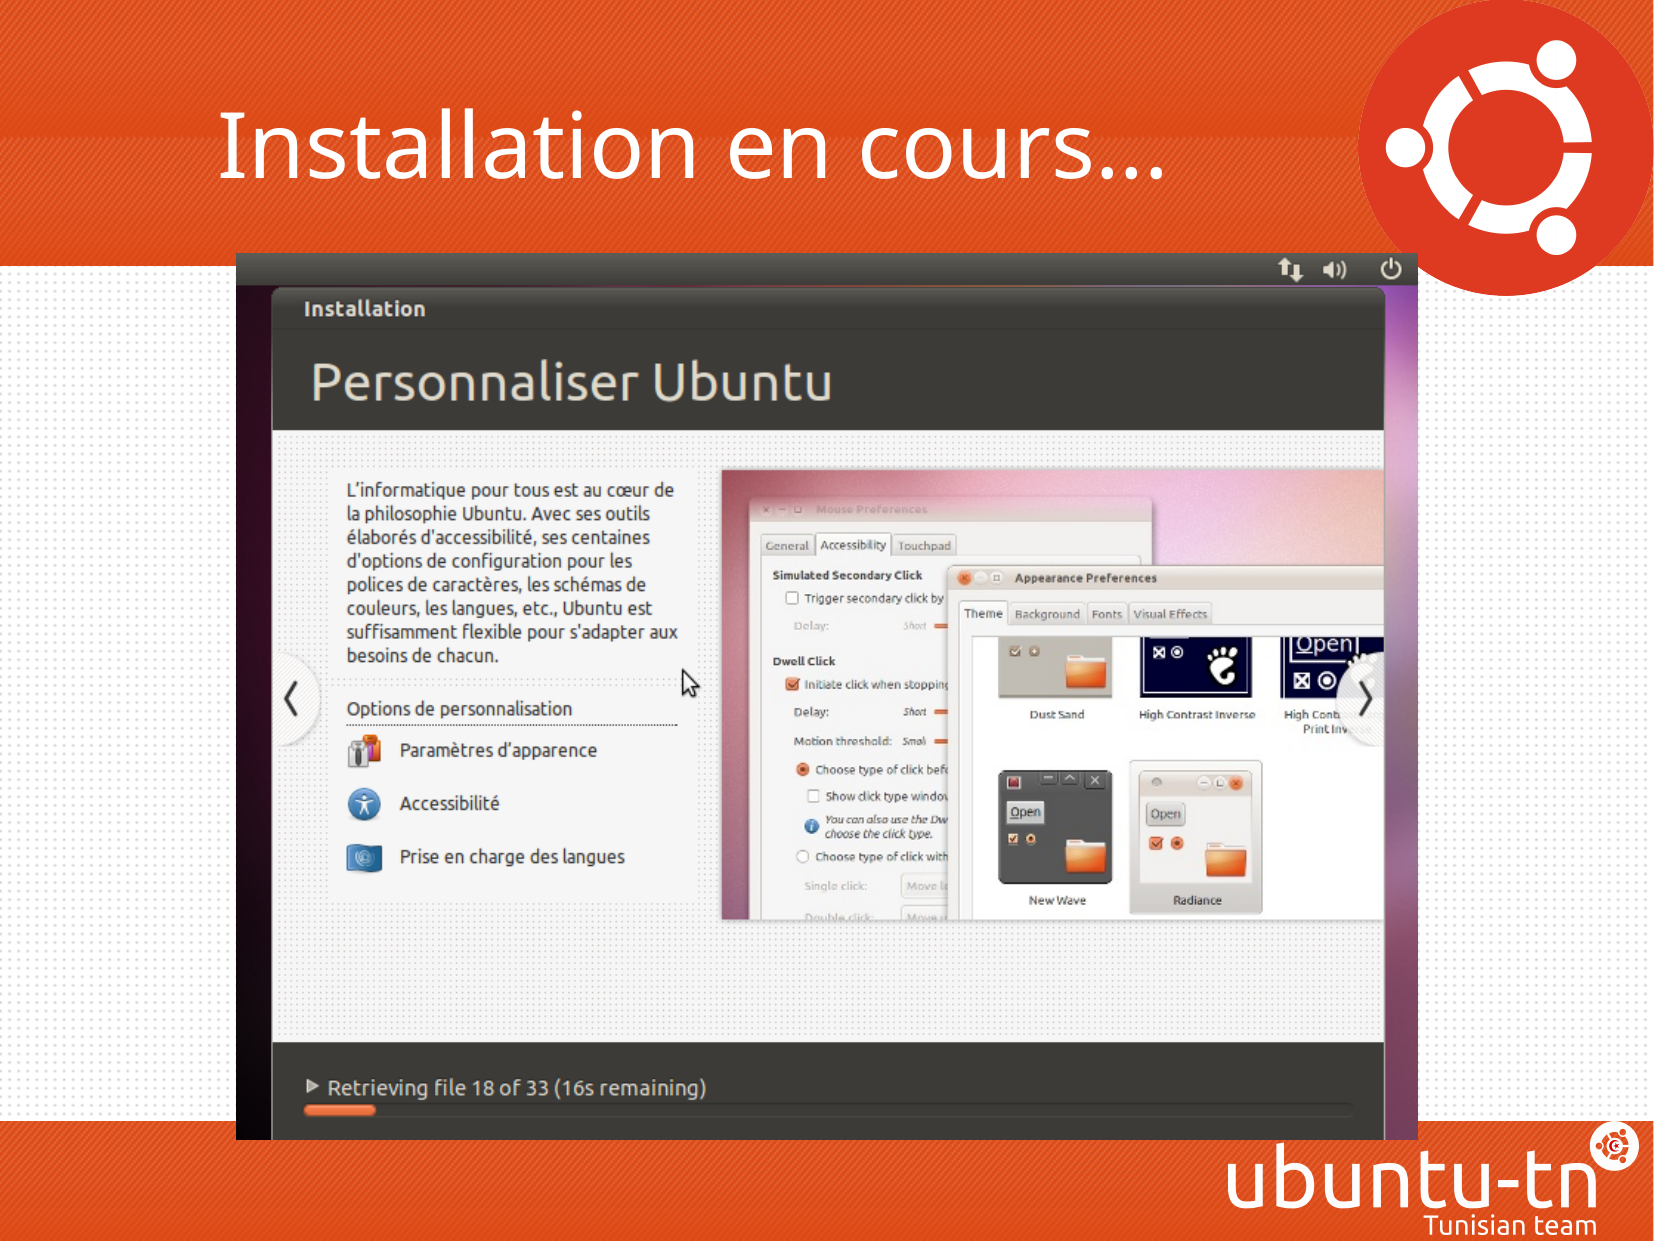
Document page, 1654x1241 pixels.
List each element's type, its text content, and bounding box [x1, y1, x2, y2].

title Installation en cours... [29, 36, 1359, 250]
picture [0, 0, 1654, 1241]
